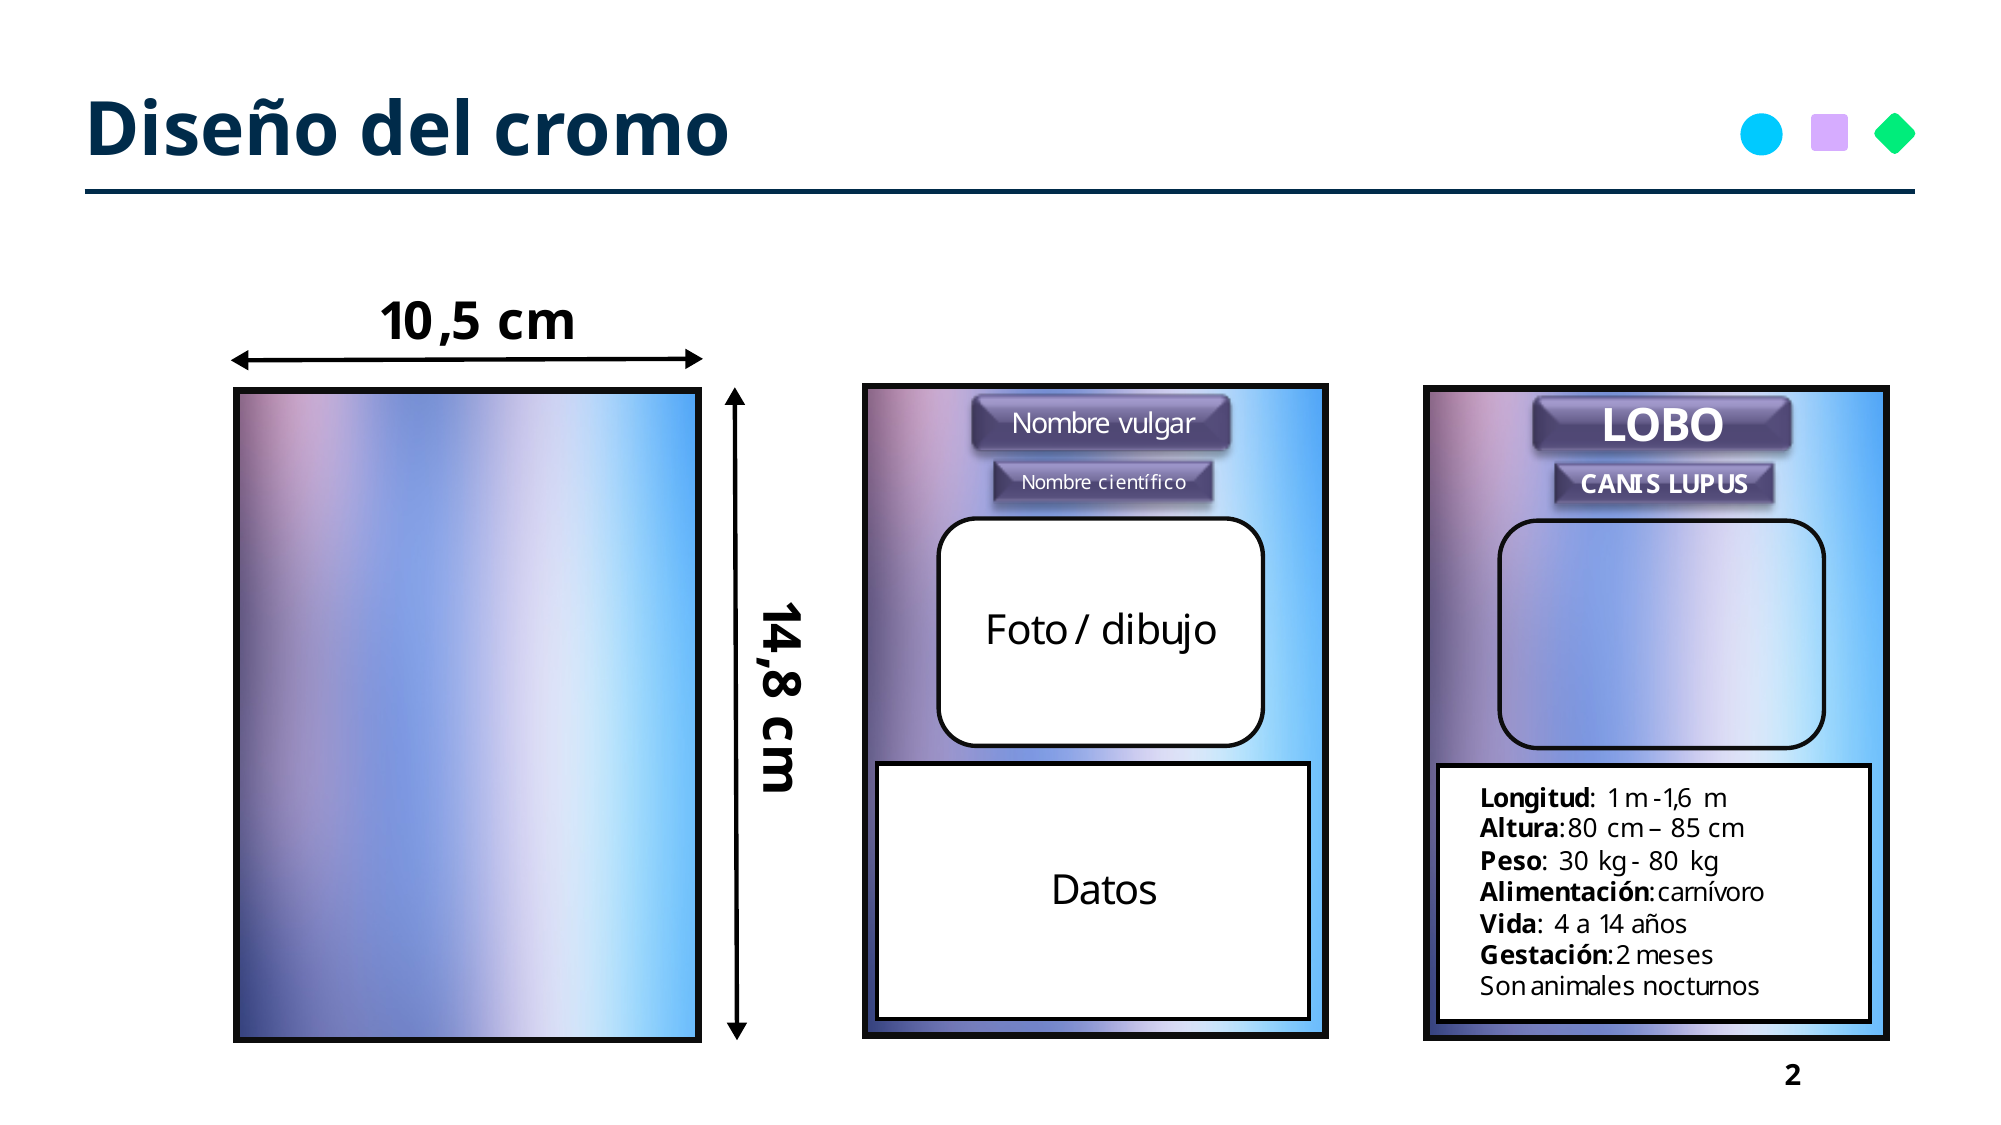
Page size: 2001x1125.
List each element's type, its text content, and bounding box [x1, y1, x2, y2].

picture [206, 273, 1890, 1063]
title Diseño del cromo [84, 29, 1601, 178]
